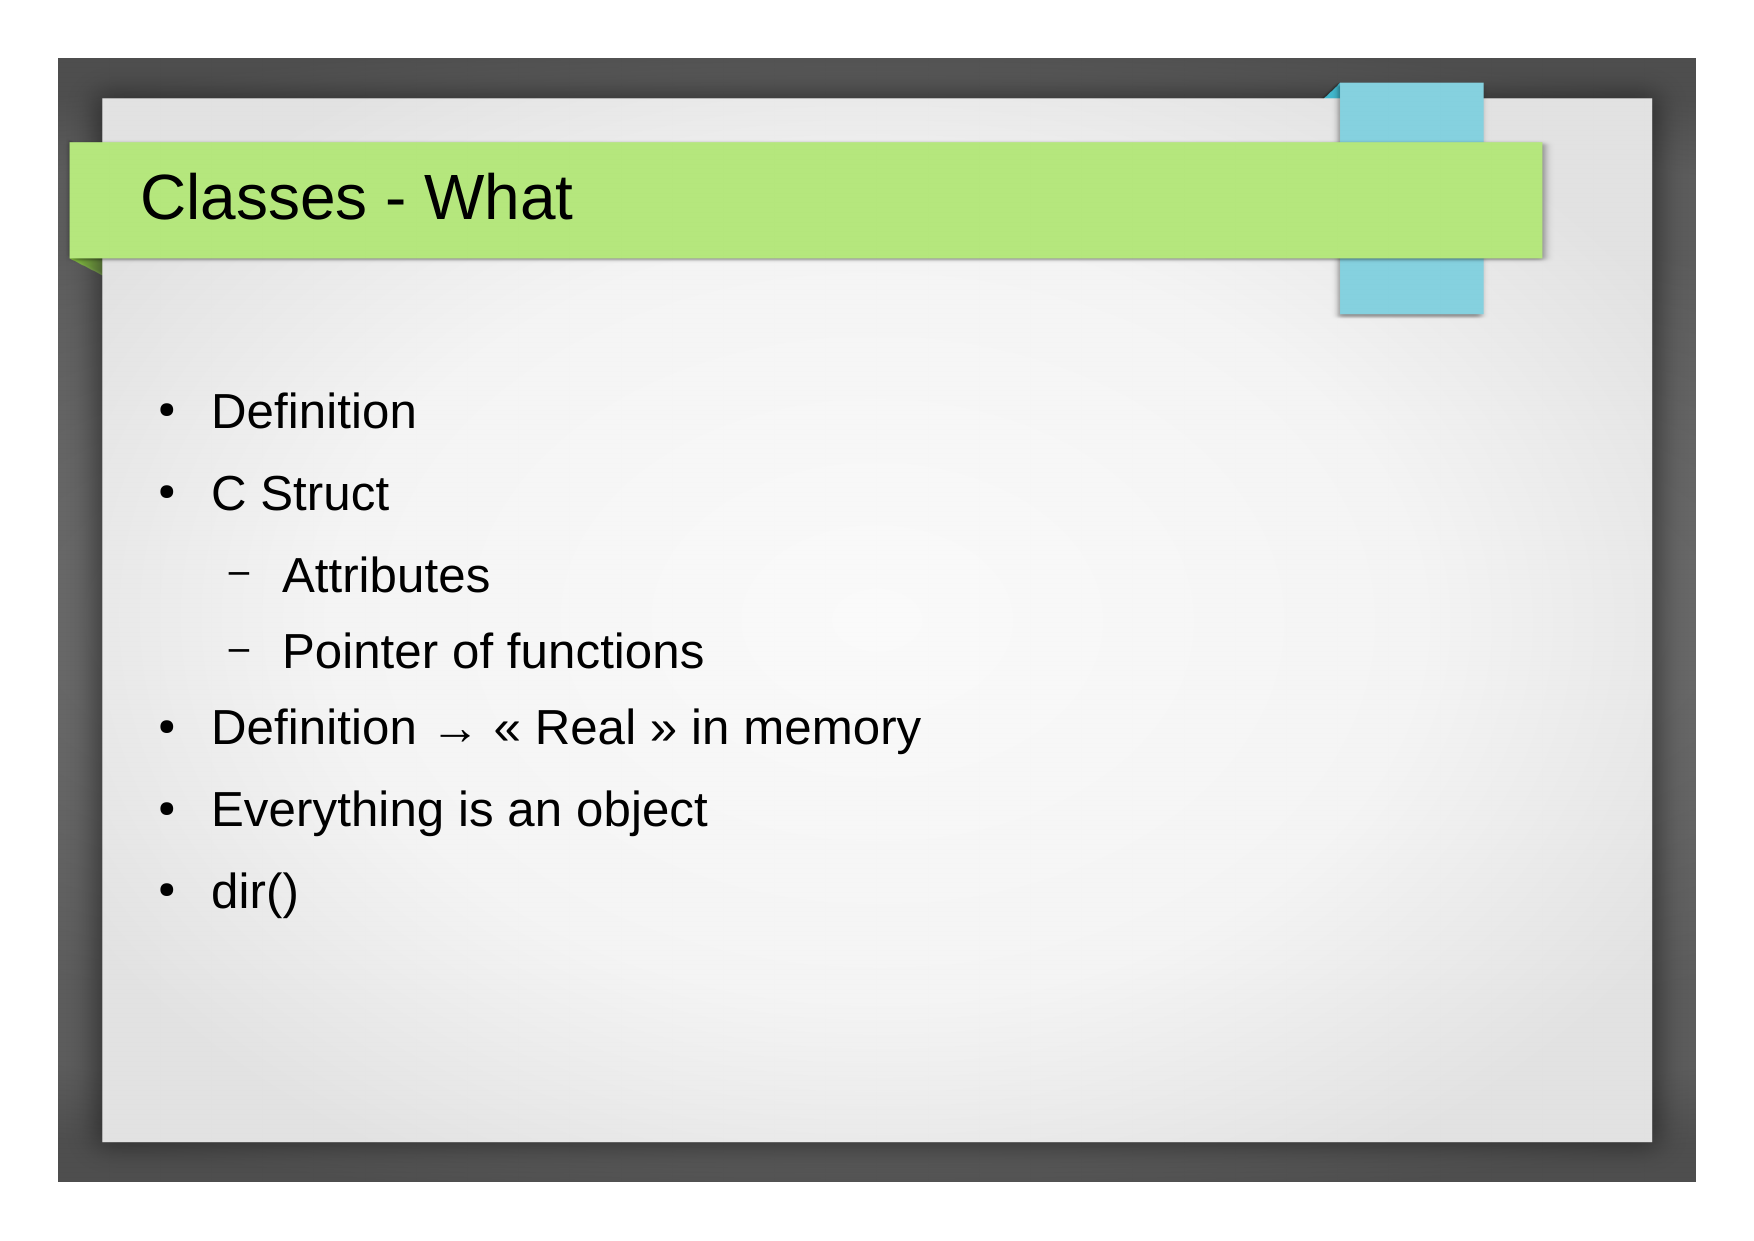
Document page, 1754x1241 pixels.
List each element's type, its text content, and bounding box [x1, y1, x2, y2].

list Definition C Struct Attributes Pointer of functions Definition → « Real » in memory Everything is an object dir() [140, 325, 1614, 978]
title Classes - What [140, 144, 1310, 251]
picture [58, 58, 1696, 1182]
